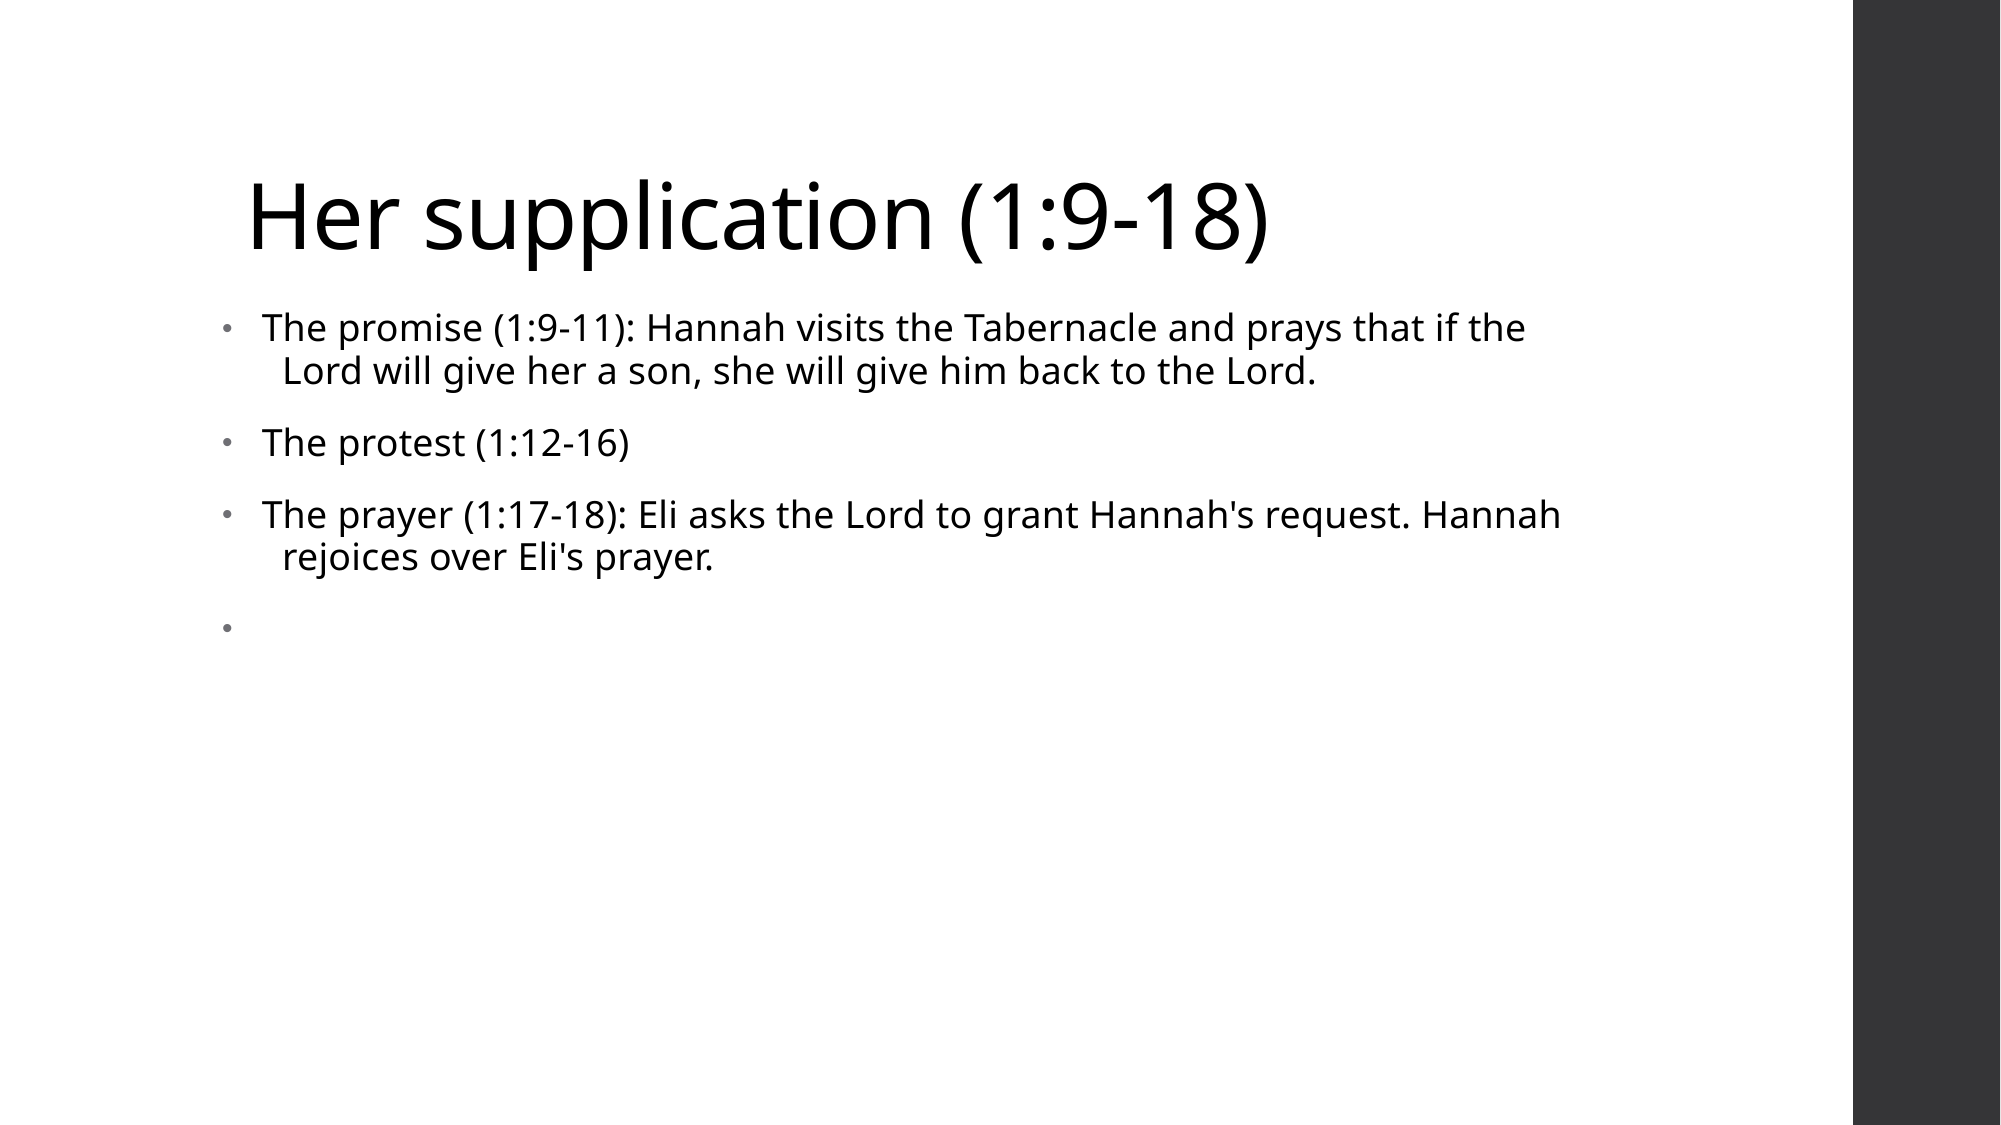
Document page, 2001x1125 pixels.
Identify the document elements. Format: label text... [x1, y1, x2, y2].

title Her supplication (1:9-18) [206, 60, 1797, 278]
list The promise (1:9-11): Hannah visits the Tabernacle and prays that if the Lord will give her a son, she will give him back to the Lord. The protest (1:12-16) The prayer (1:17-18): Eli asks the Lord to grant Hannah's request. Hannah rejoices over Eli's prayer. [206, 299, 1617, 1014]
